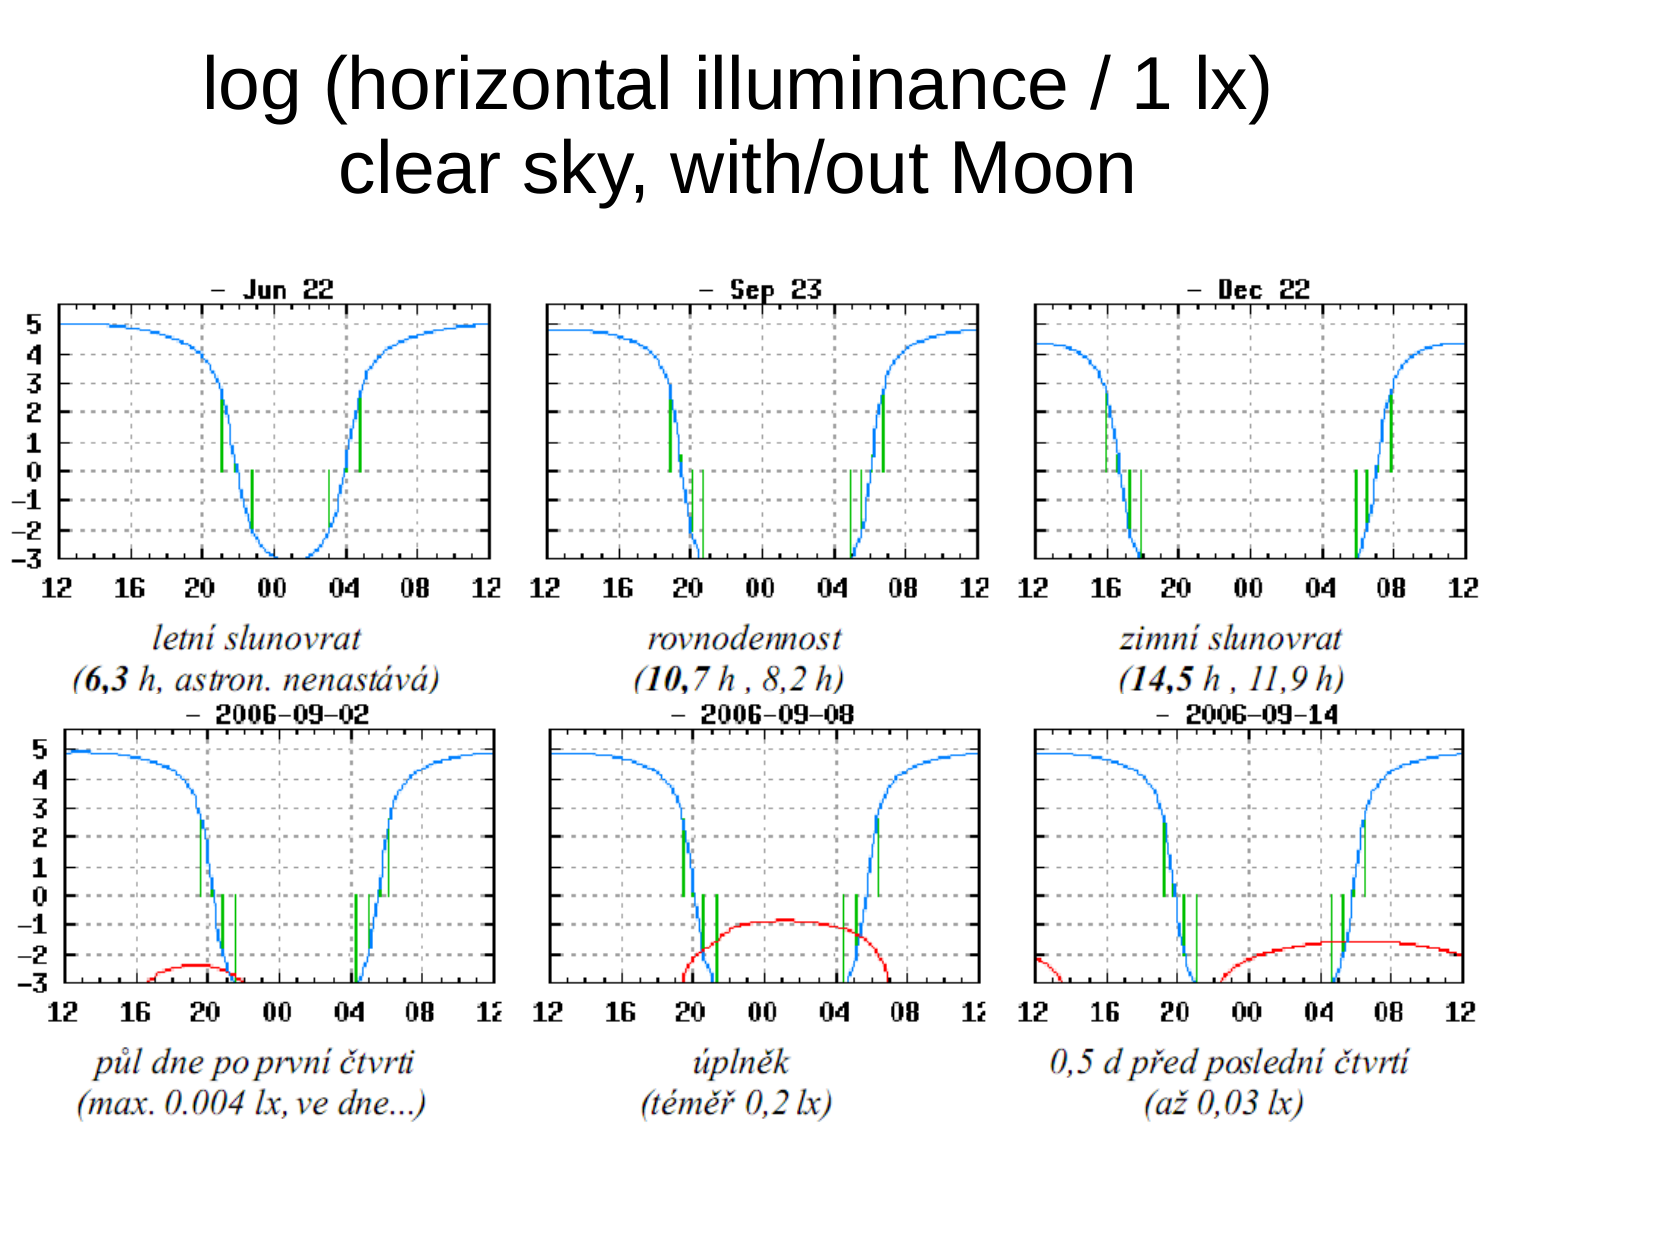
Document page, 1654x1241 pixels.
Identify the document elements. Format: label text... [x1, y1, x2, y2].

picture [0, 255, 1501, 1126]
title log (horizontal illuminance / 1 lx) clear sky, with/out Moon [63, 7, 1414, 244]
